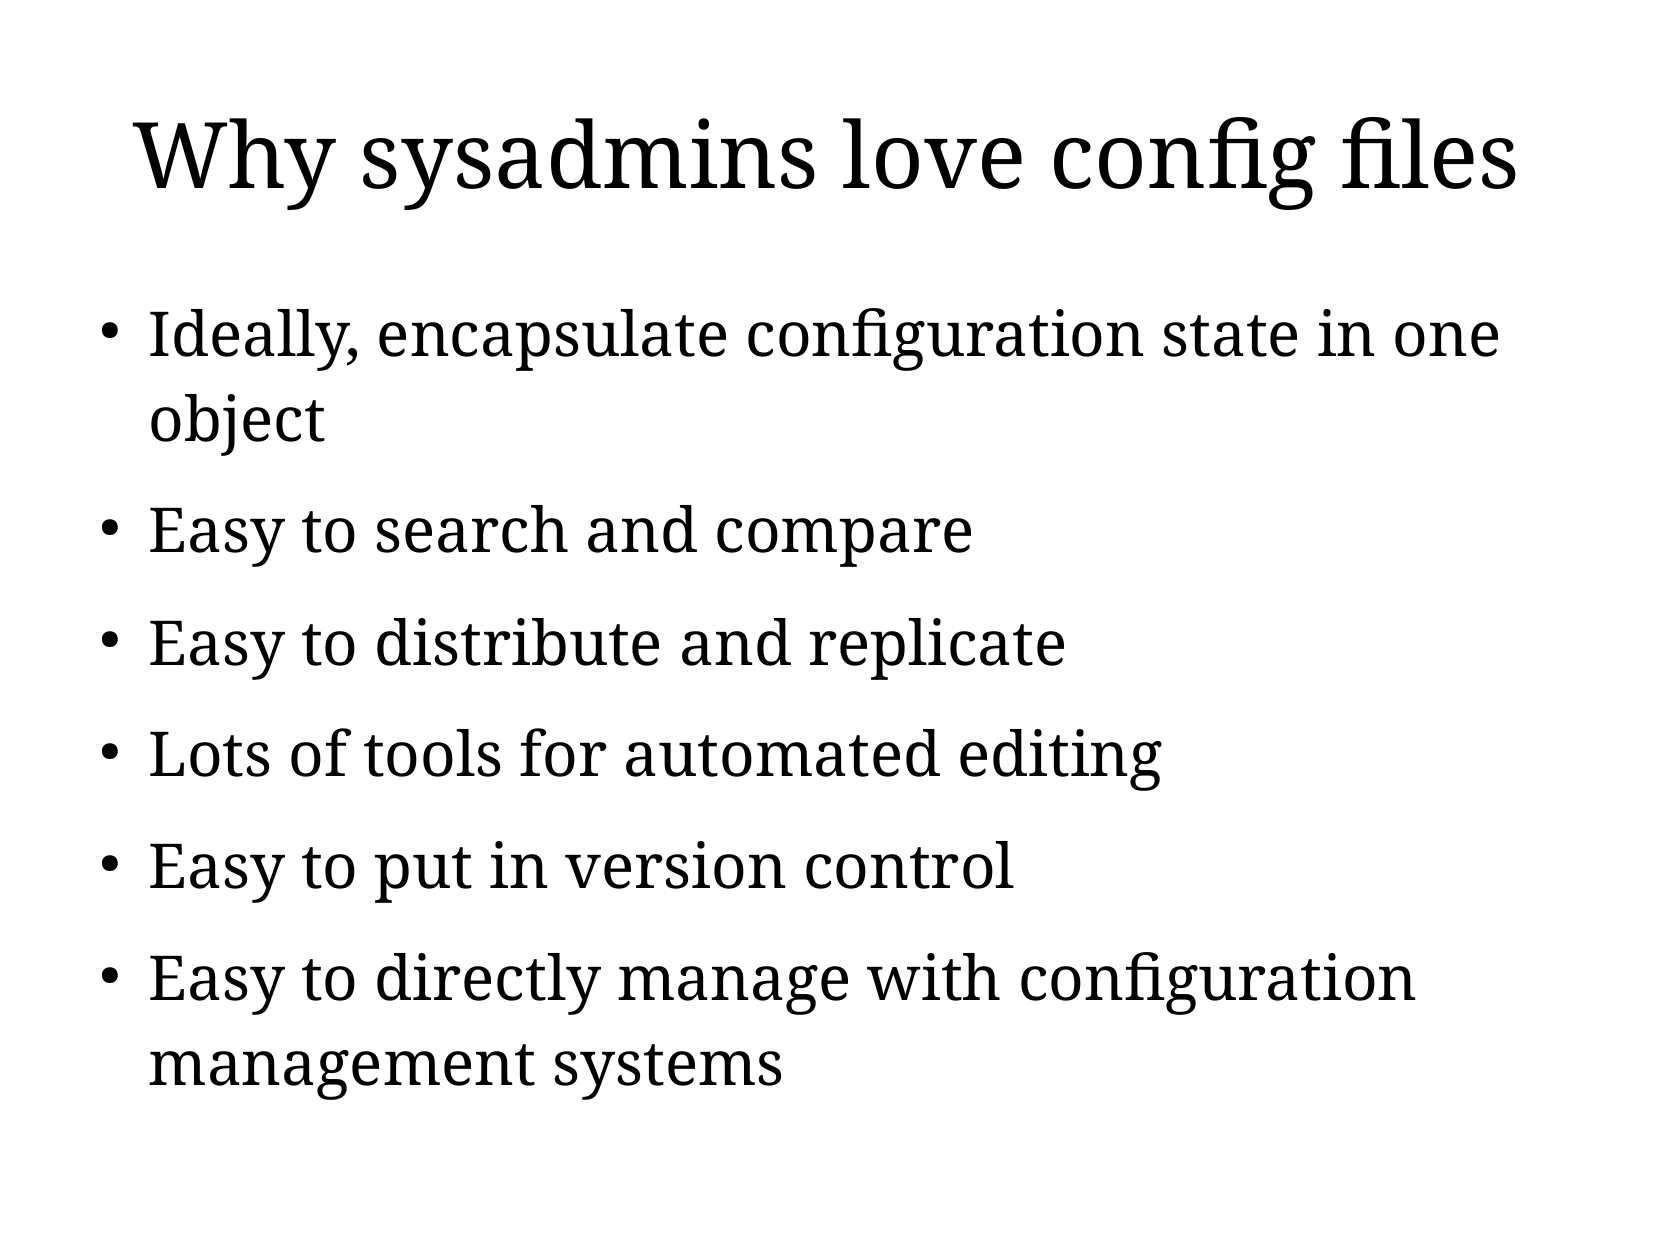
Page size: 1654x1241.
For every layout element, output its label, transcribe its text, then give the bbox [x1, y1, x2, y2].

list Ideally, encapsulate configuration state in one object Easy to search and compare Easy to distribute and replicate Lots of tools for automated editing Easy to put in version control Easy to directly manage with configuration management systems [82, 290, 1571, 1109]
title Why sysadmins love config files [82, 56, 1571, 250]
